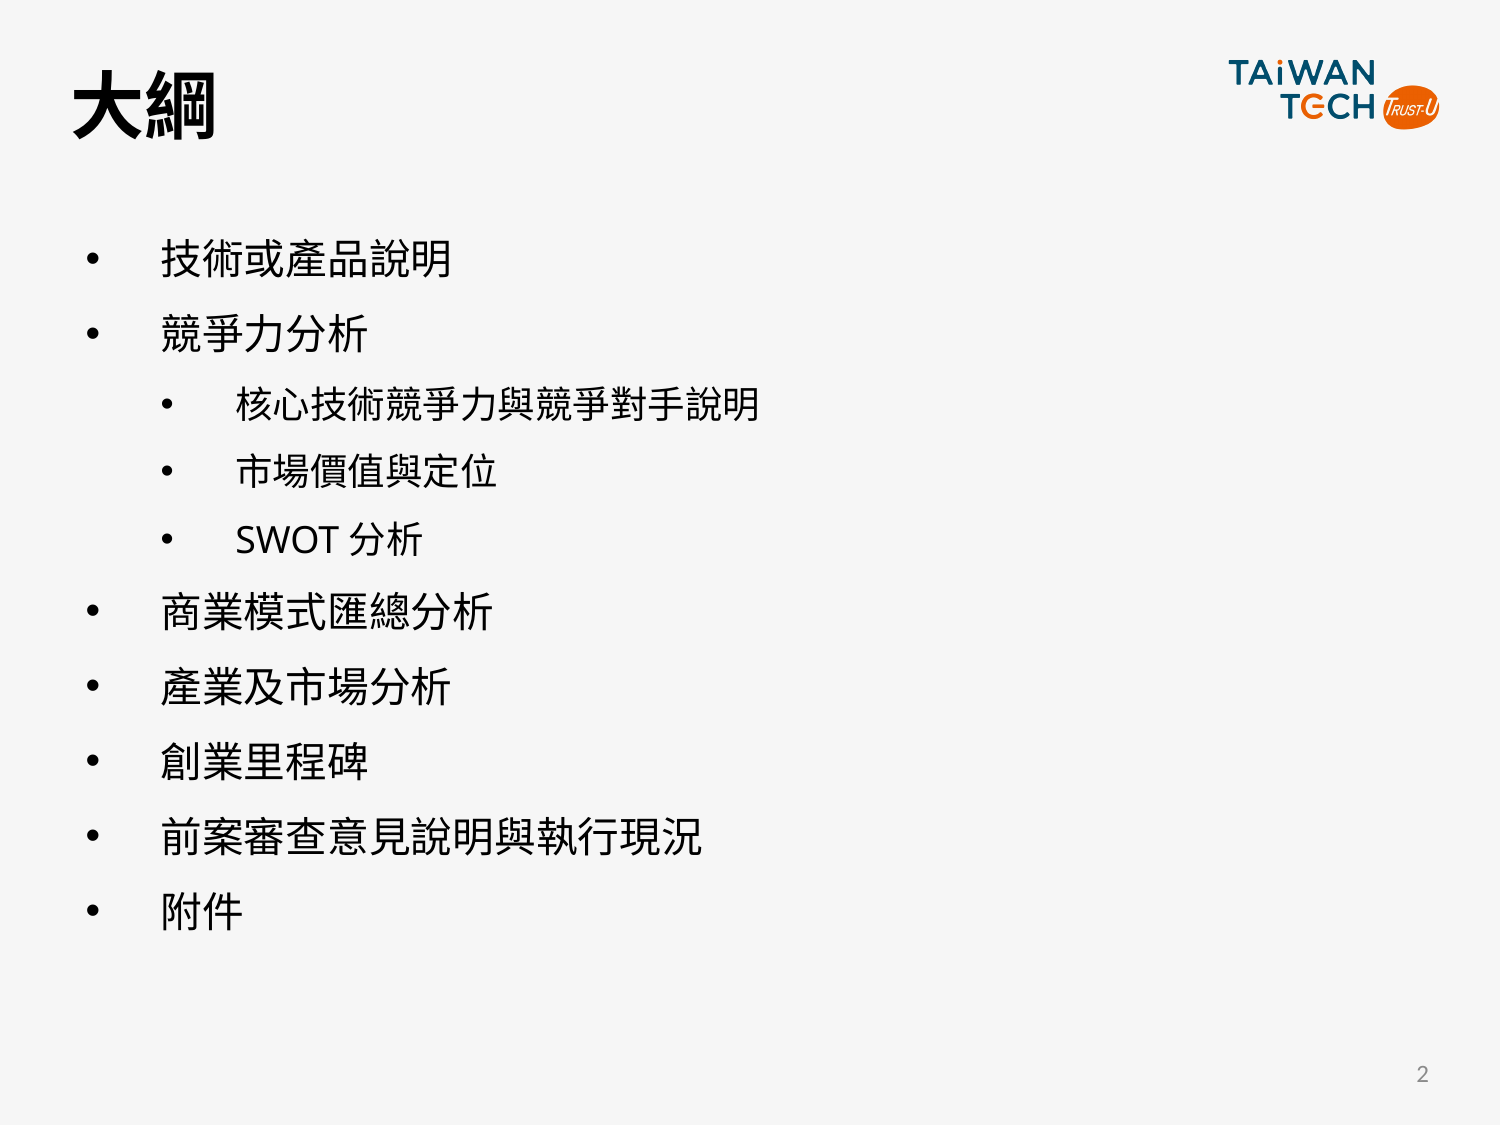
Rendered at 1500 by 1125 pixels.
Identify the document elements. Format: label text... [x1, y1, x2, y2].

title 大綱 [55, 33, 1444, 156]
list 技術或產品說明 競爭力分析 核心技術競爭力與競爭對手說明 市場價值與定位 SWOT分析 商業模式匯總分析 產業及市場分析 創業里程碑 前案審查意見說明與執行現況 附件 [55, 200, 1444, 1084]
slide_number <編號> [1106, 1042, 1445, 1103]
